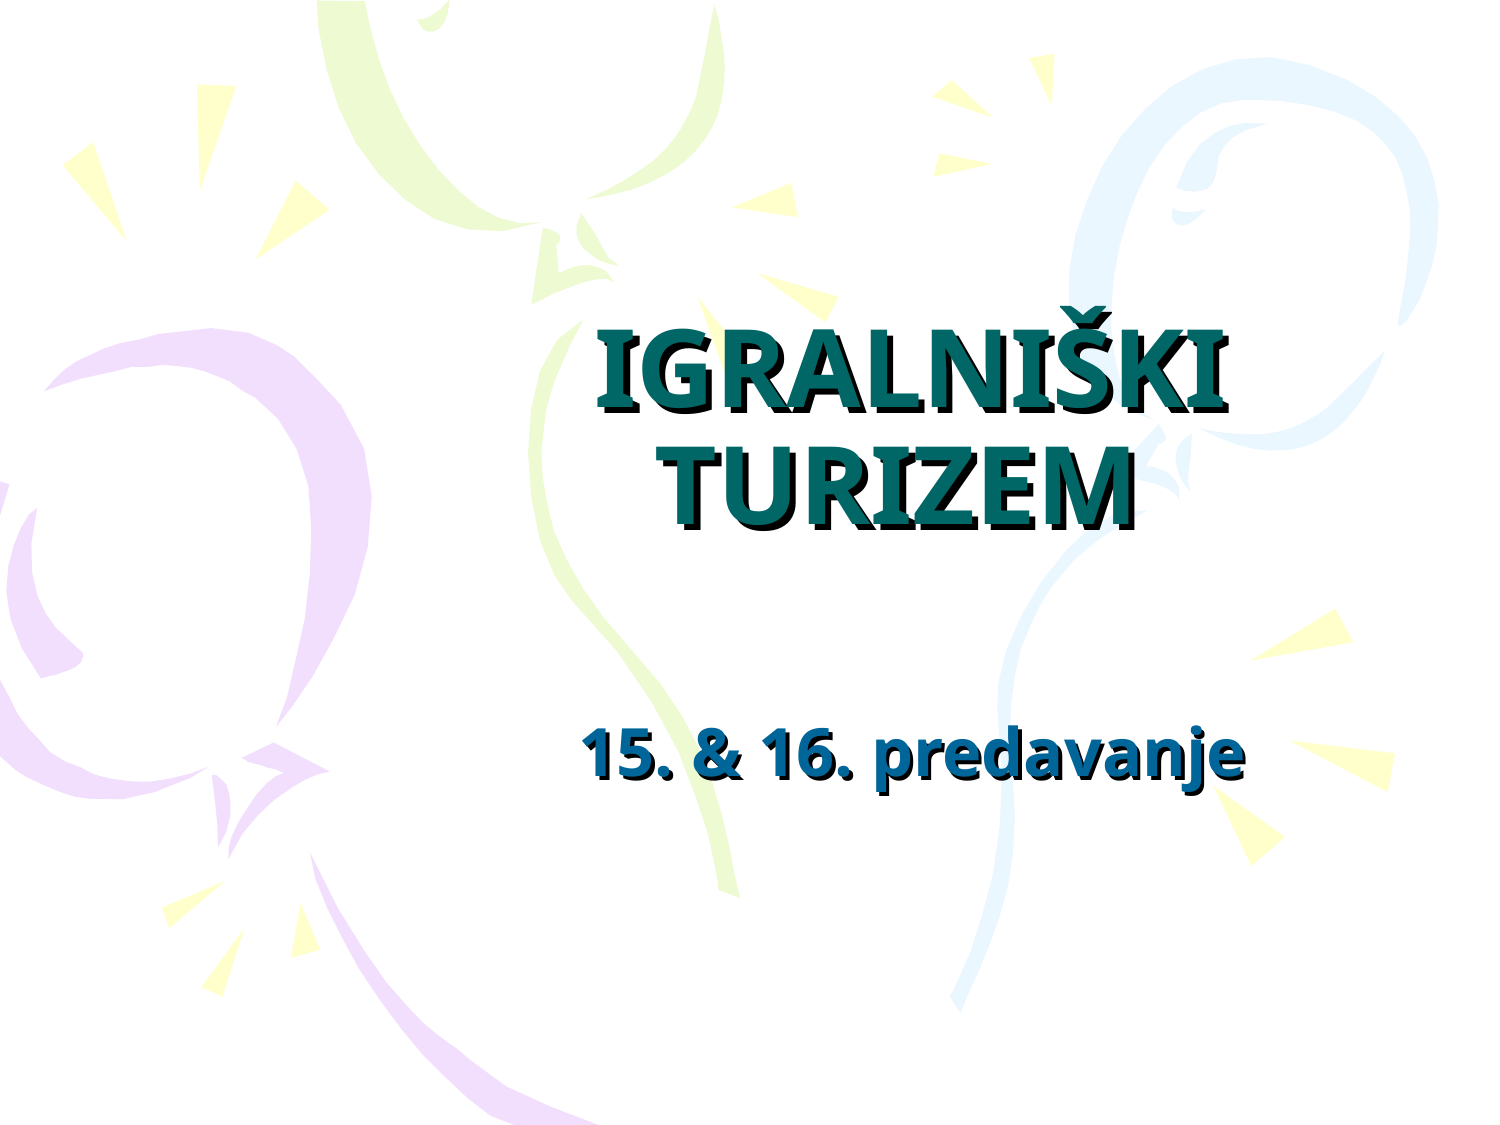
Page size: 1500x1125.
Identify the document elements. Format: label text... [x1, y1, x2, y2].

subtitle 15. & 16. predavanje [408, 702, 1417, 946]
title IGRALNIŠKI TURIZEM [402, 97, 1419, 686]
